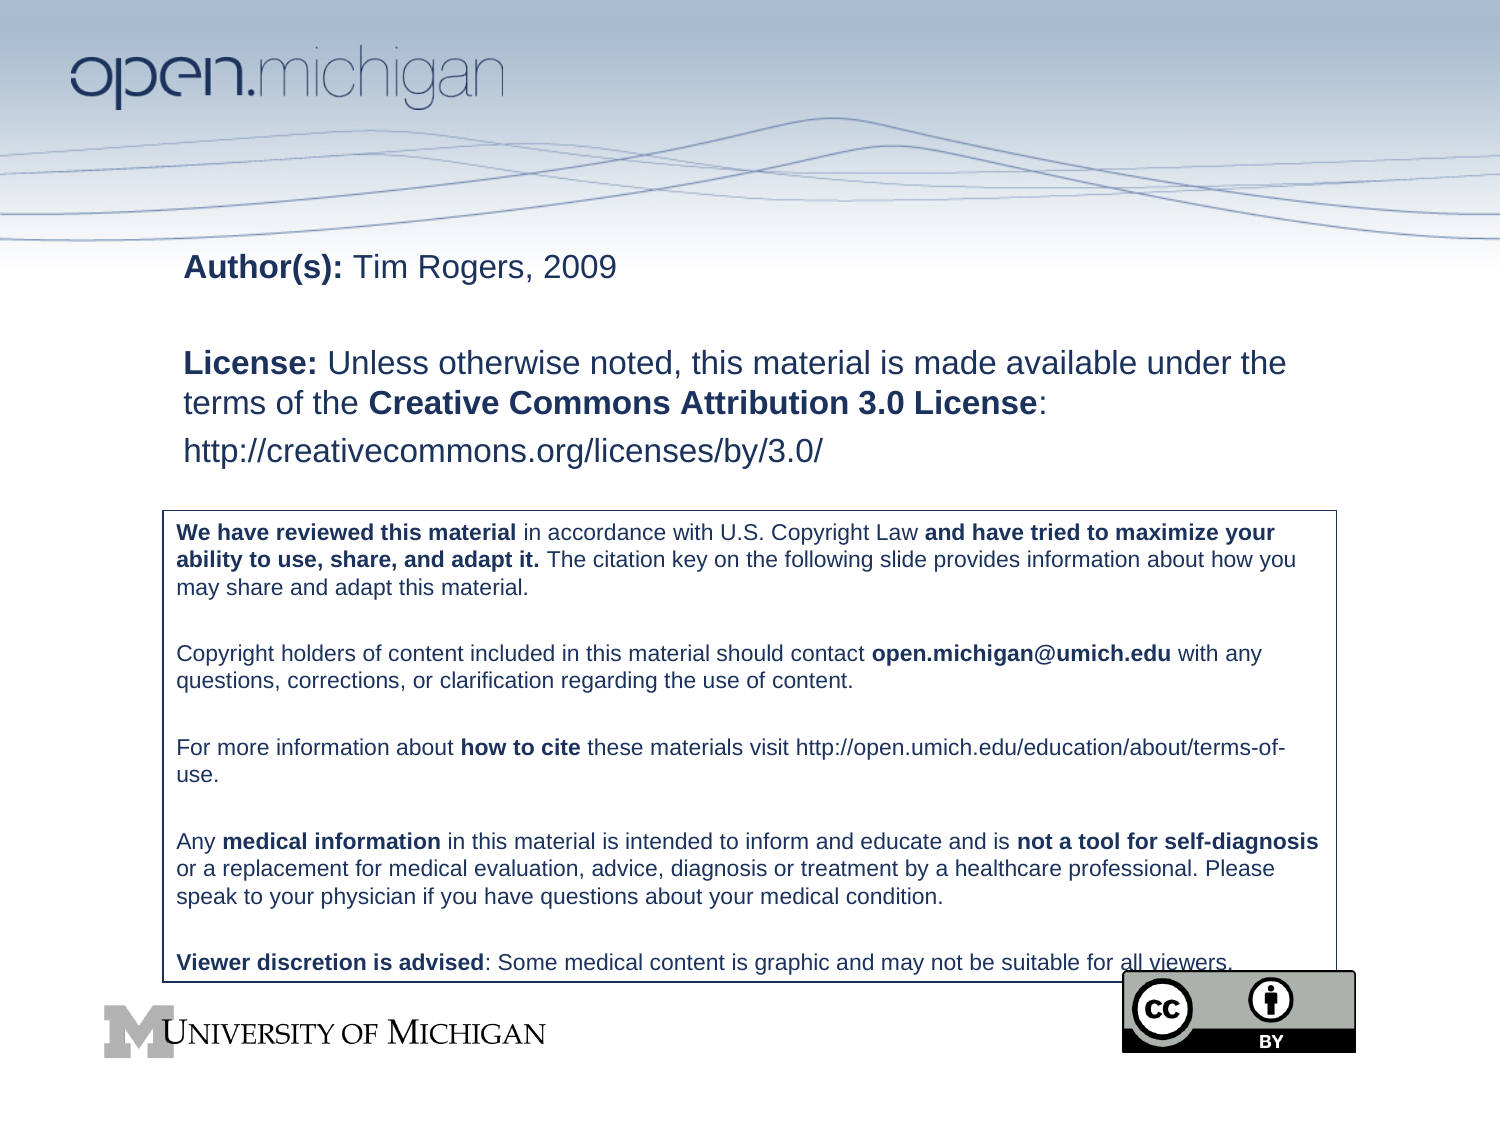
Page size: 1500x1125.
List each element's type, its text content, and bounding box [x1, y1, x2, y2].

picture [0, 0, 1500, 266]
picture [103, 1004, 546, 1059]
text_box Author(s): Tim Rogers, 2009 License: Unless otherwise noted, this material is made available under the terms of the Creative Commons Attribution 3.0 License: http://creativecommons.org/licenses/by/3.0/ [170, 237, 1327, 477]
text_box We have reviewed this material in accordance with U.S. Copyright Law and have tried to maximize your ability to use, share, and adapt it. The citation key on the following slide provides information about how you may share and adapt this material. Copyright holders of content included in this material should contact open.michigan@umich.edu with any questions, corrections, or clarification regarding the use of content. For more information about how to cite these materials visit http://open.umich.edu/education/about/terms-of-use. Any medical information in this material is intended to inform and educate and is not a tool for self-diagnosis or a replacement for medical evaluation, advice, diagnosis or treatment by a healthcare professional. Please speak to your physician if you have questions about your medical condition. Viewer discretion is advised: Some medical content is graphic and may not be suitable for all viewers. [162, 510, 1337, 983]
picture [1122, 970, 1356, 1053]
